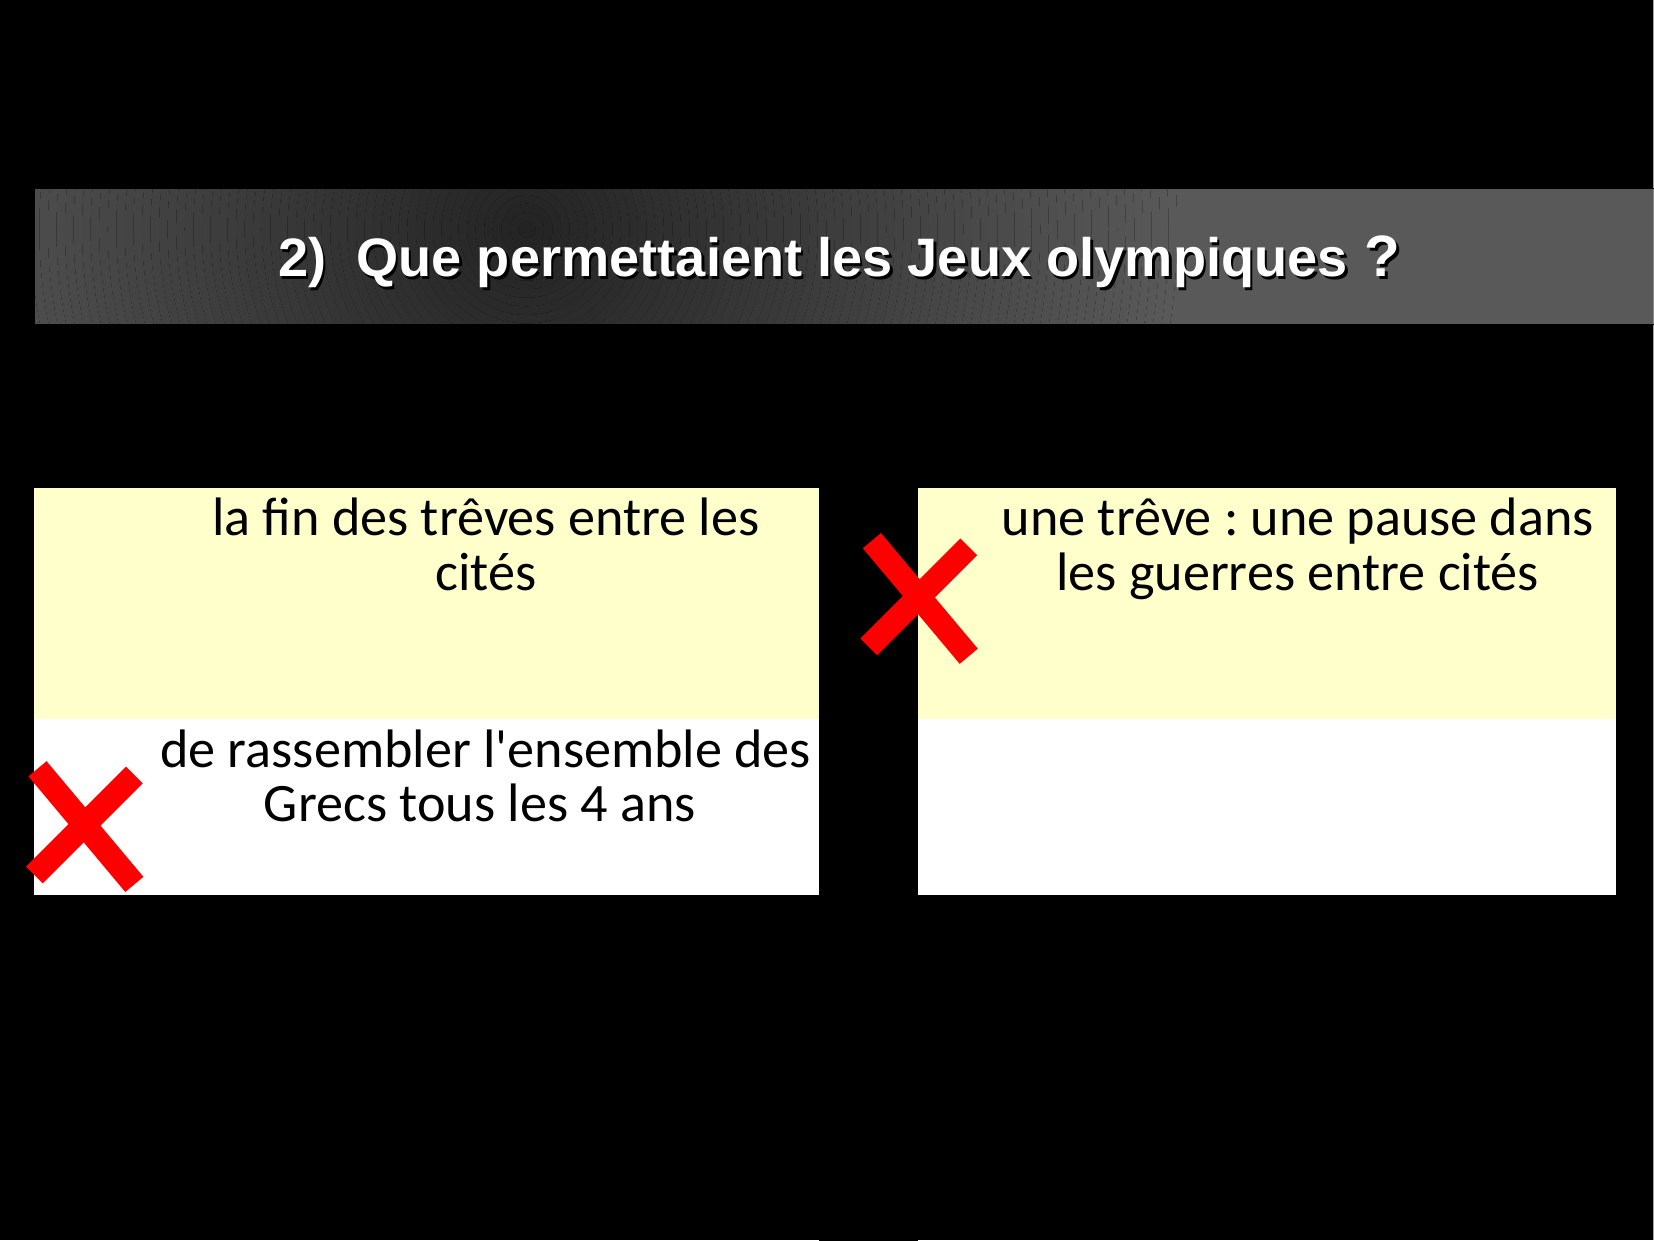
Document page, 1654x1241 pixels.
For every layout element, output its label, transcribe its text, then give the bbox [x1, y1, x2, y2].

table_cell [981, 719, 1616, 895]
table_cell de rassembler l'ensemble des Grecs tous les 4 ans [145, 719, 828, 895]
table_header une trêve : une pause dans les guerres entre cités [981, 488, 1616, 719]
table_header [907, 488, 981, 719]
table_cell [34, 719, 145, 895]
table_header [34, 488, 145, 719]
table_cell [907, 719, 981, 895]
text_box 2) Que permettaient les Jeux olympiques ? [34, 188, 1654, 325]
text_box [831, 393, 907, 1241]
table_header la fin des trêves entre les cités [145, 488, 828, 719]
table_cell [34, 785, 67, 857]
